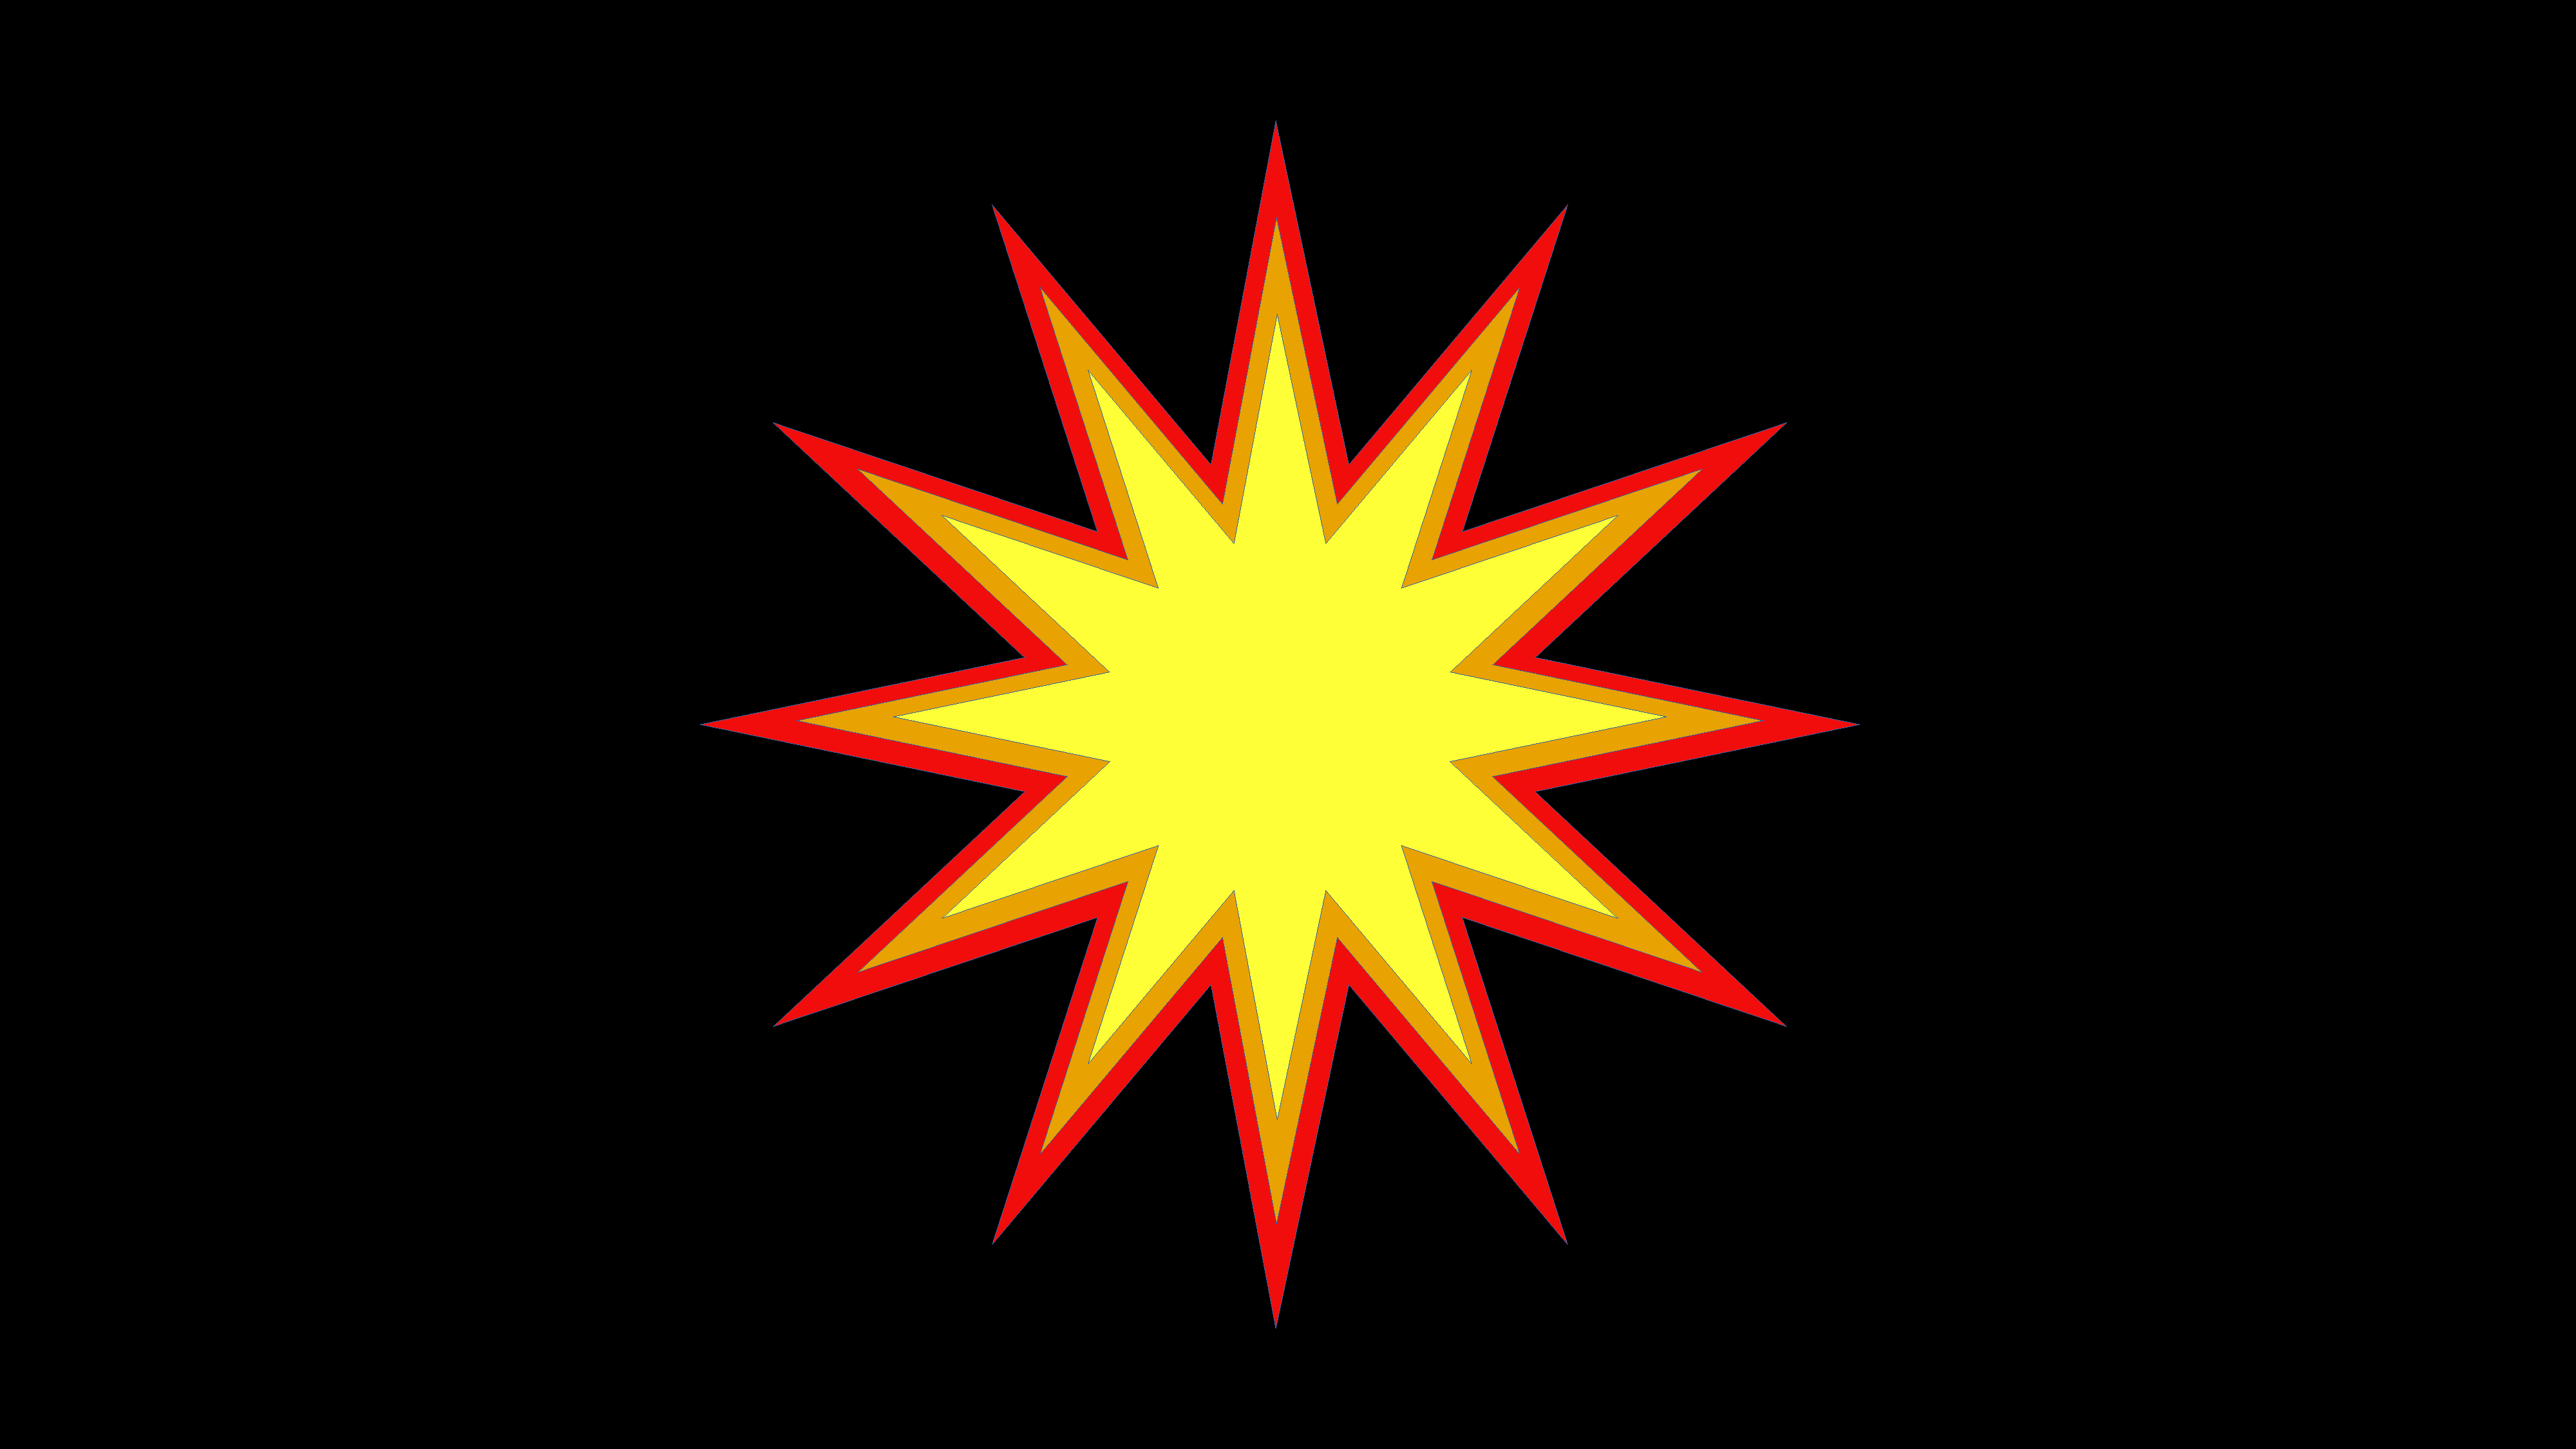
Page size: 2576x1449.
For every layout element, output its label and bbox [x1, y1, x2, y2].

text_box [700, 120, 1860, 1329]
